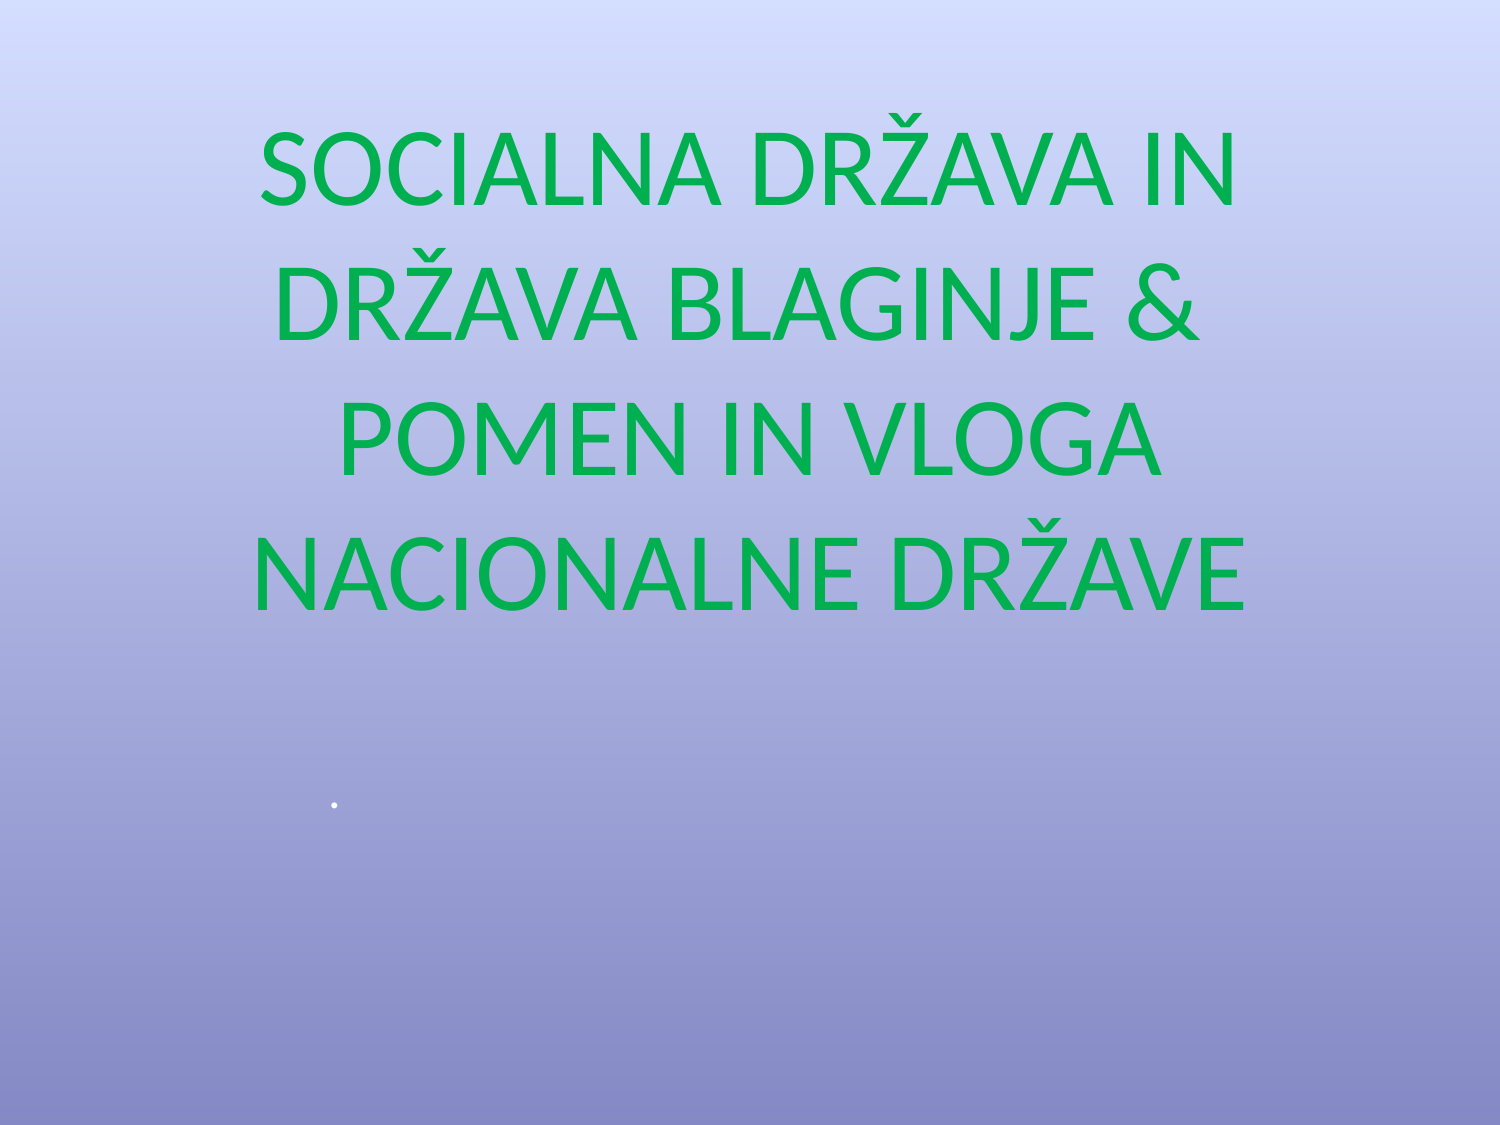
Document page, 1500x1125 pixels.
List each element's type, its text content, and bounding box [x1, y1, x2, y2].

list . [312, 751, 1241, 984]
title SOCIALNA DRŽAVA IN DRŽAVA BLAGINJE & POMEN IN VLOGA NACIONALNE DRŽAVE [75, 45, 1425, 681]
